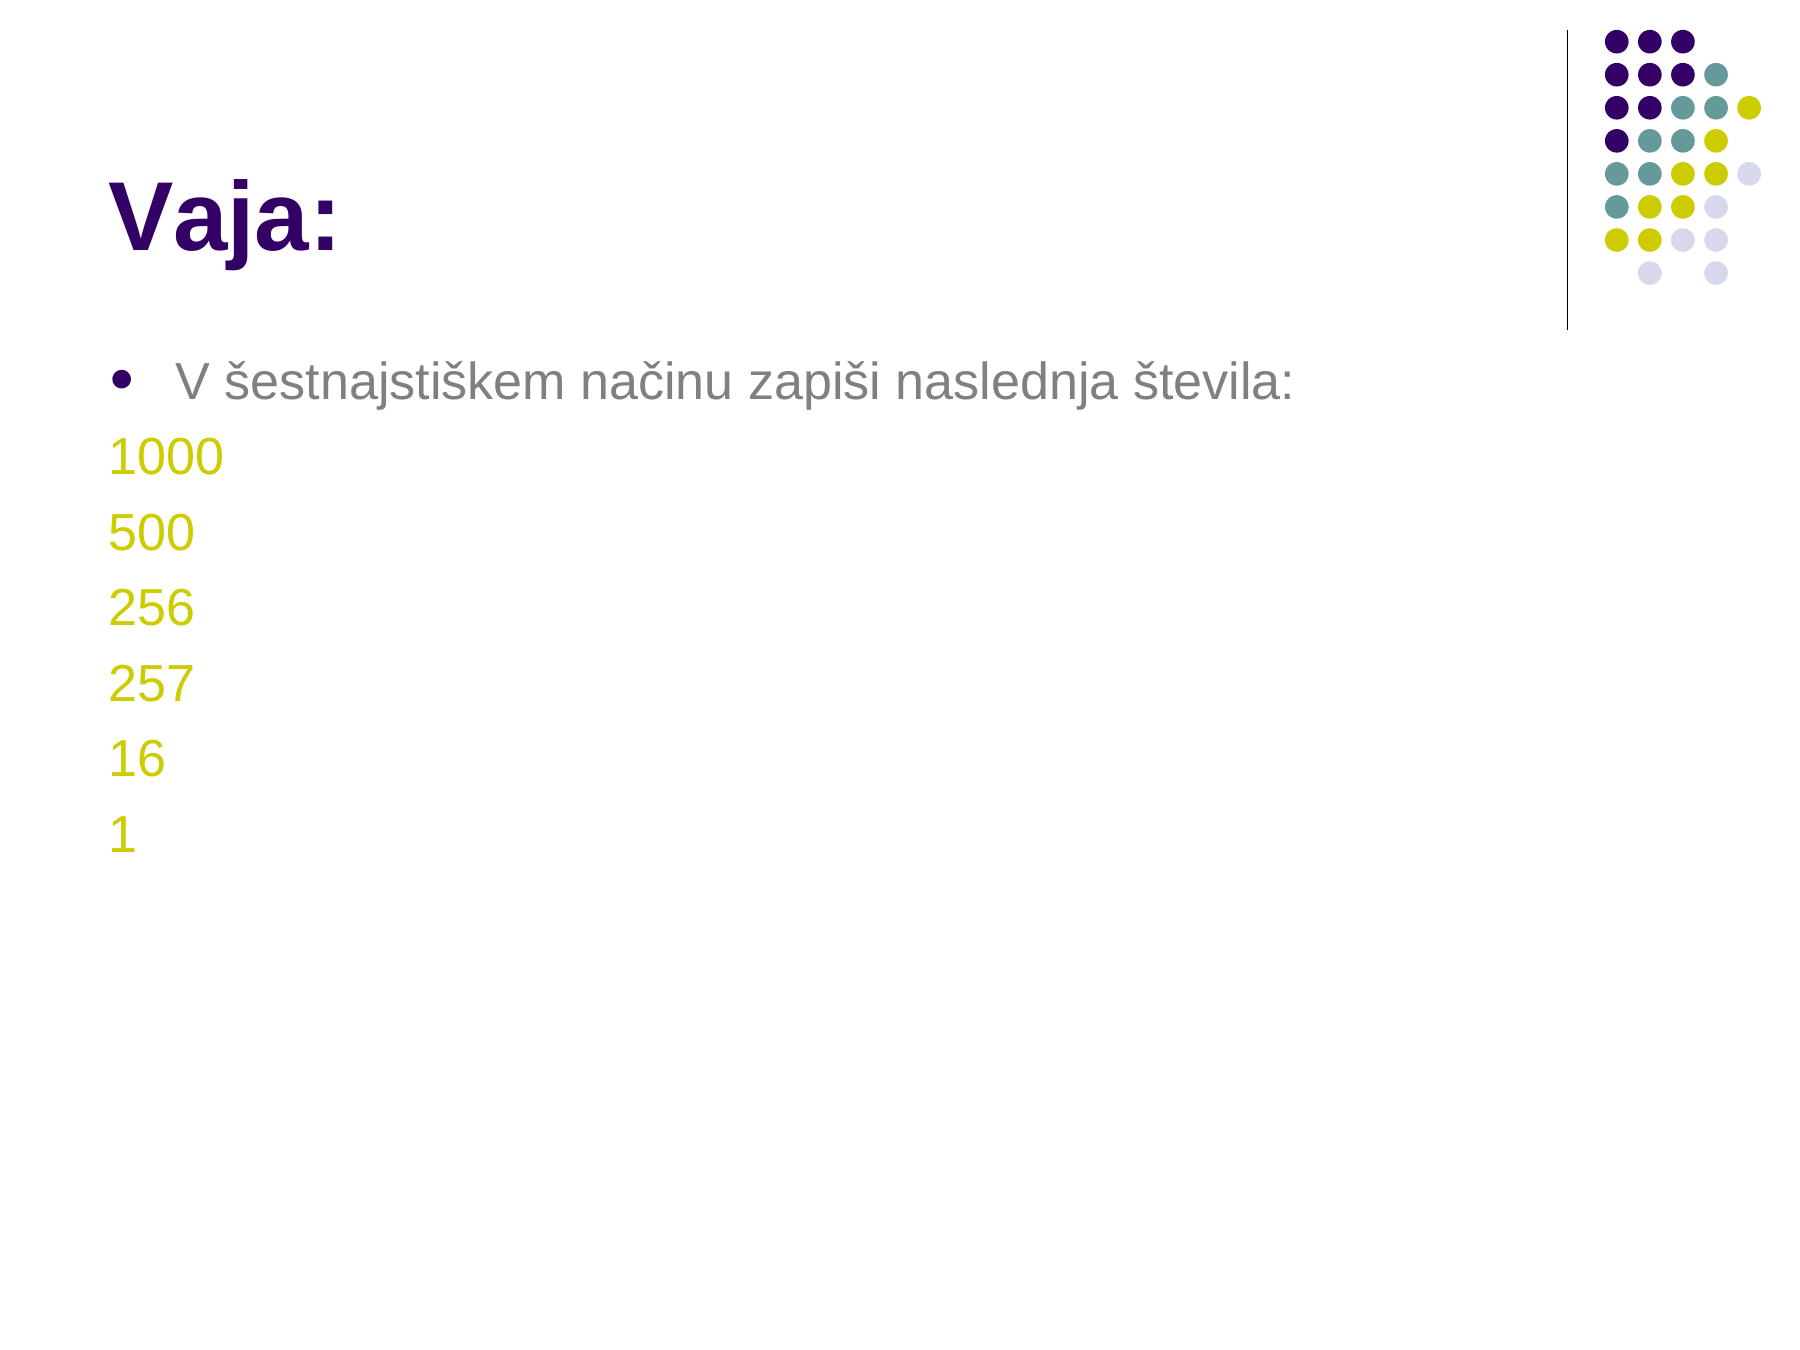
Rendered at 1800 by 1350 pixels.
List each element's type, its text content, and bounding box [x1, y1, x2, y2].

list V šestnajstiškem načinu zapiši naslednja števila: 1000 500 256 257 16 1 [90, 338, 1710, 1207]
title Vaja: [90, 23, 1576, 280]
